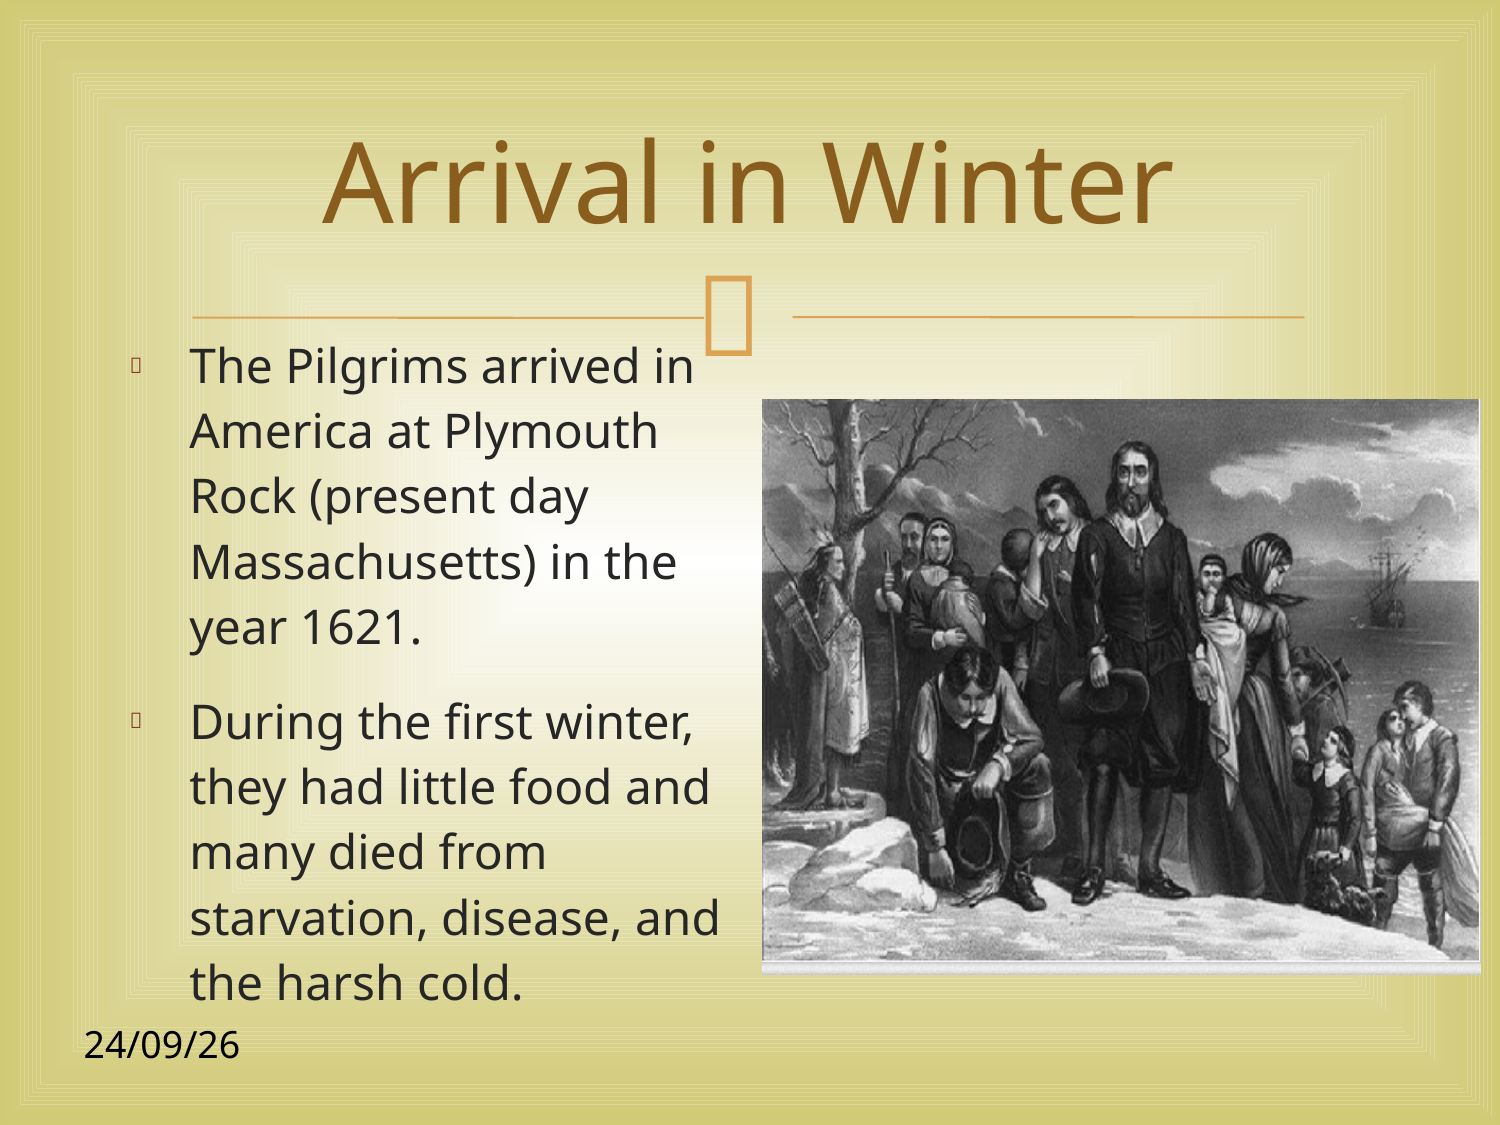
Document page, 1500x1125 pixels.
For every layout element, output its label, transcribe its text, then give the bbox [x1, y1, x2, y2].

list The Pilgrims arrived in America at Plymouth Rock (present day Massachusetts) in the year 1621. During the first winter, they had little food and many died from starvation, disease, and the harsh cold. [114, 324, 768, 975]
title Arrival in Winter [112, 93, 1386, 267]
picture [762, 399, 1481, 975]
